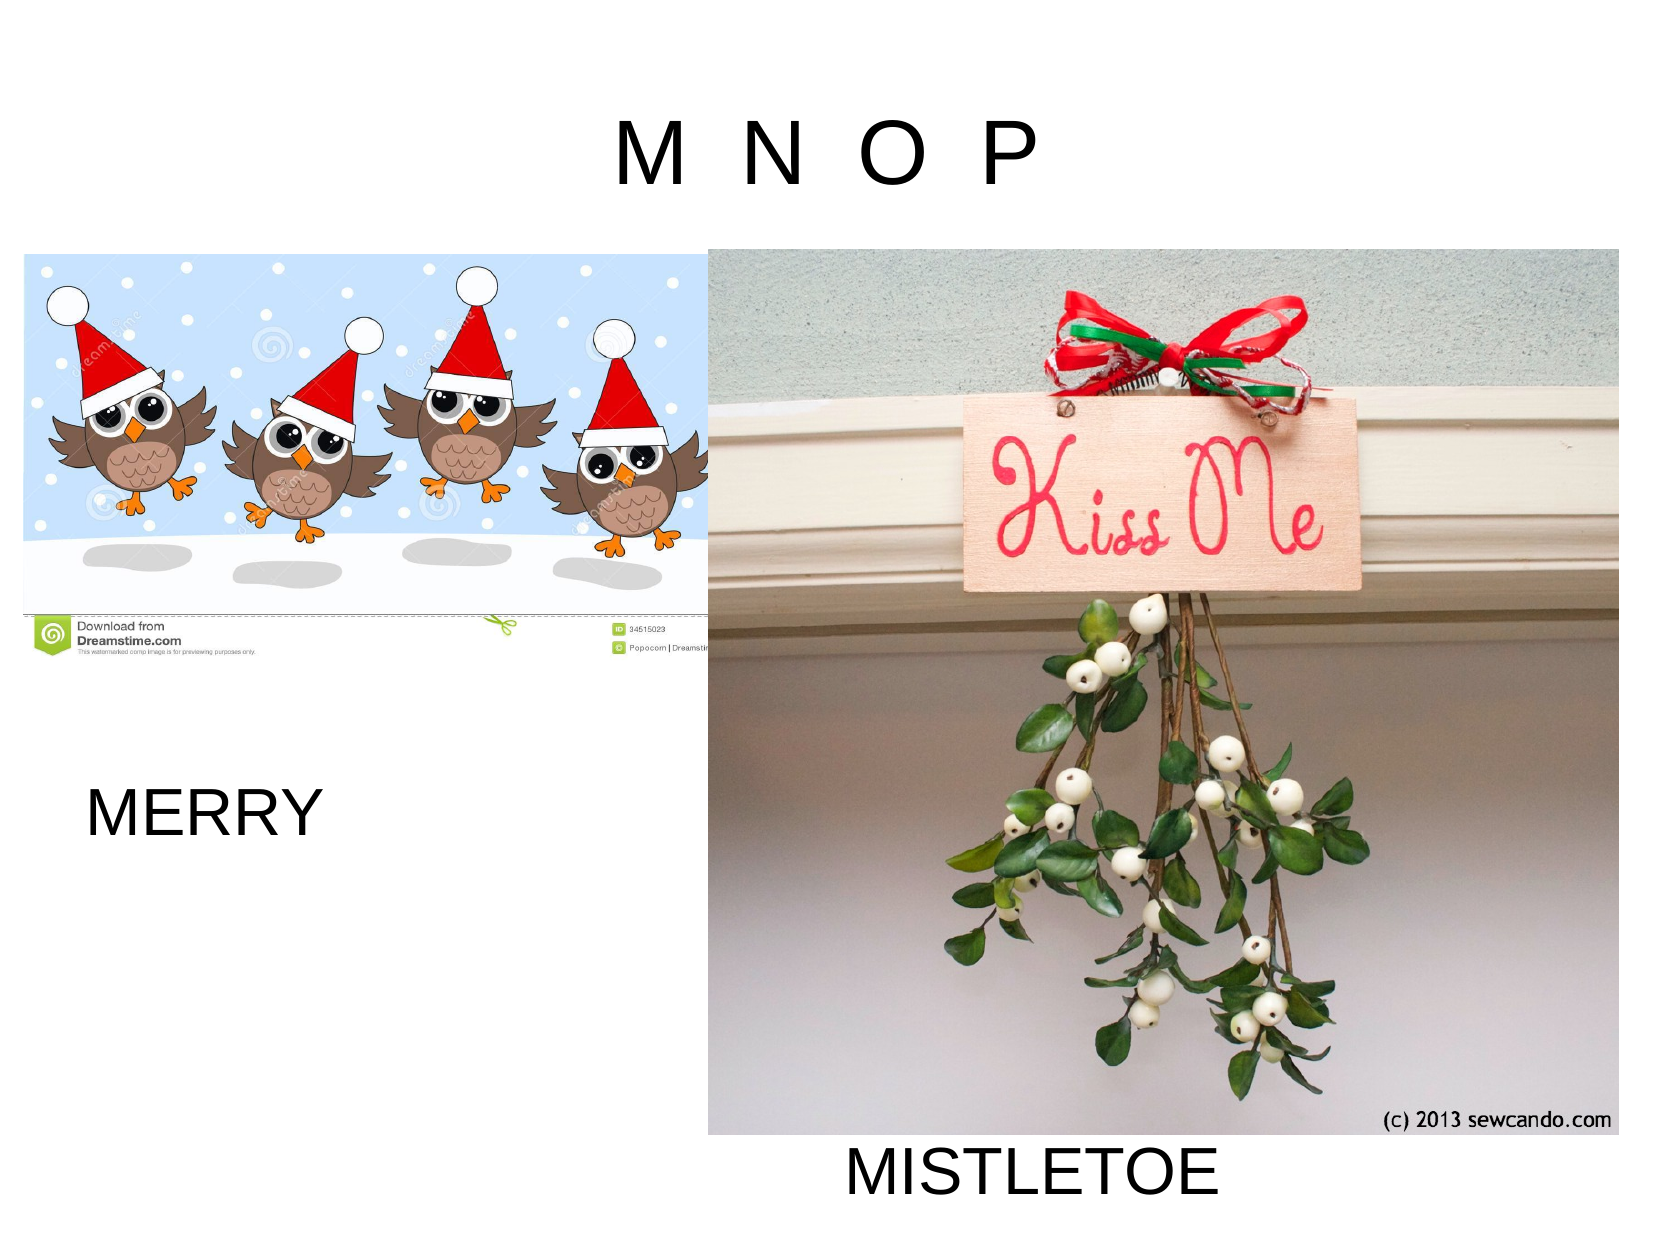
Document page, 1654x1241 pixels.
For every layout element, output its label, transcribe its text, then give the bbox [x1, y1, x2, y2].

picture [23, 249, 1619, 1135]
text_box MERRY [70, 767, 600, 858]
title M N O P [82, 56, 1571, 250]
text_box MISTLETOE [829, 1126, 1359, 1217]
